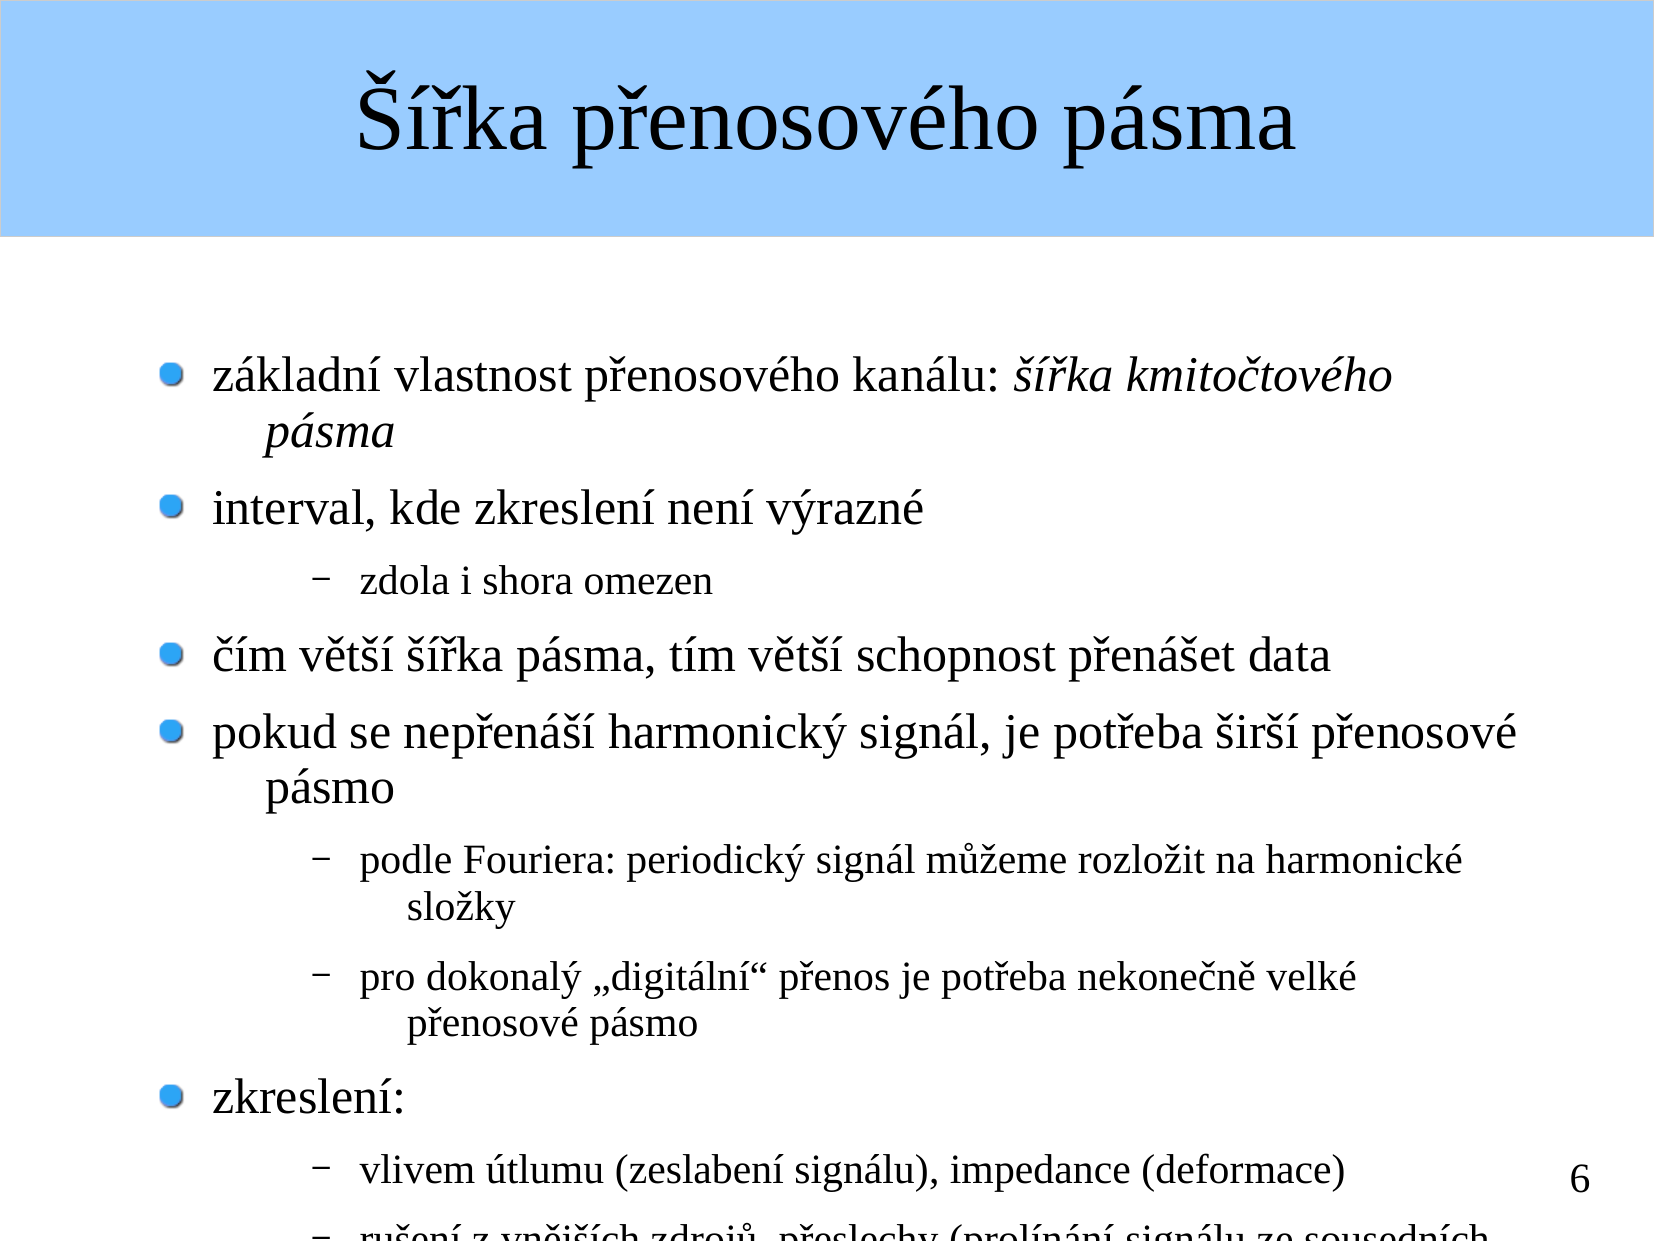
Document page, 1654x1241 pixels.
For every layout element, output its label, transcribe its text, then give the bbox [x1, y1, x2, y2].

title Šířka přenosového pásma [0, 0, 1654, 237]
list základní vlastnost přenosového kanálu: šířka kmitočtového pásma interval, kde zkreslení není výrazné zdola i shora omezen čím větší šířka pásma, tím větší schopnost přenášet data pokud se nepřenáší harmonický signál, je potřeba širší přenosové pásmo podle Fouriera: periodický signál můžeme rozložit na harmonické složky pro dokonalý „digitální“ přenos je potřeba nekonečně velké přenosové pásmo zkreslení: vlivem útlumu (zeslabení signálu), impedance (deformace) rušení z vnějších zdrojů, přeslechy (prolínání signálu ze sousedních vedení) [123, 347, 1536, 1218]
